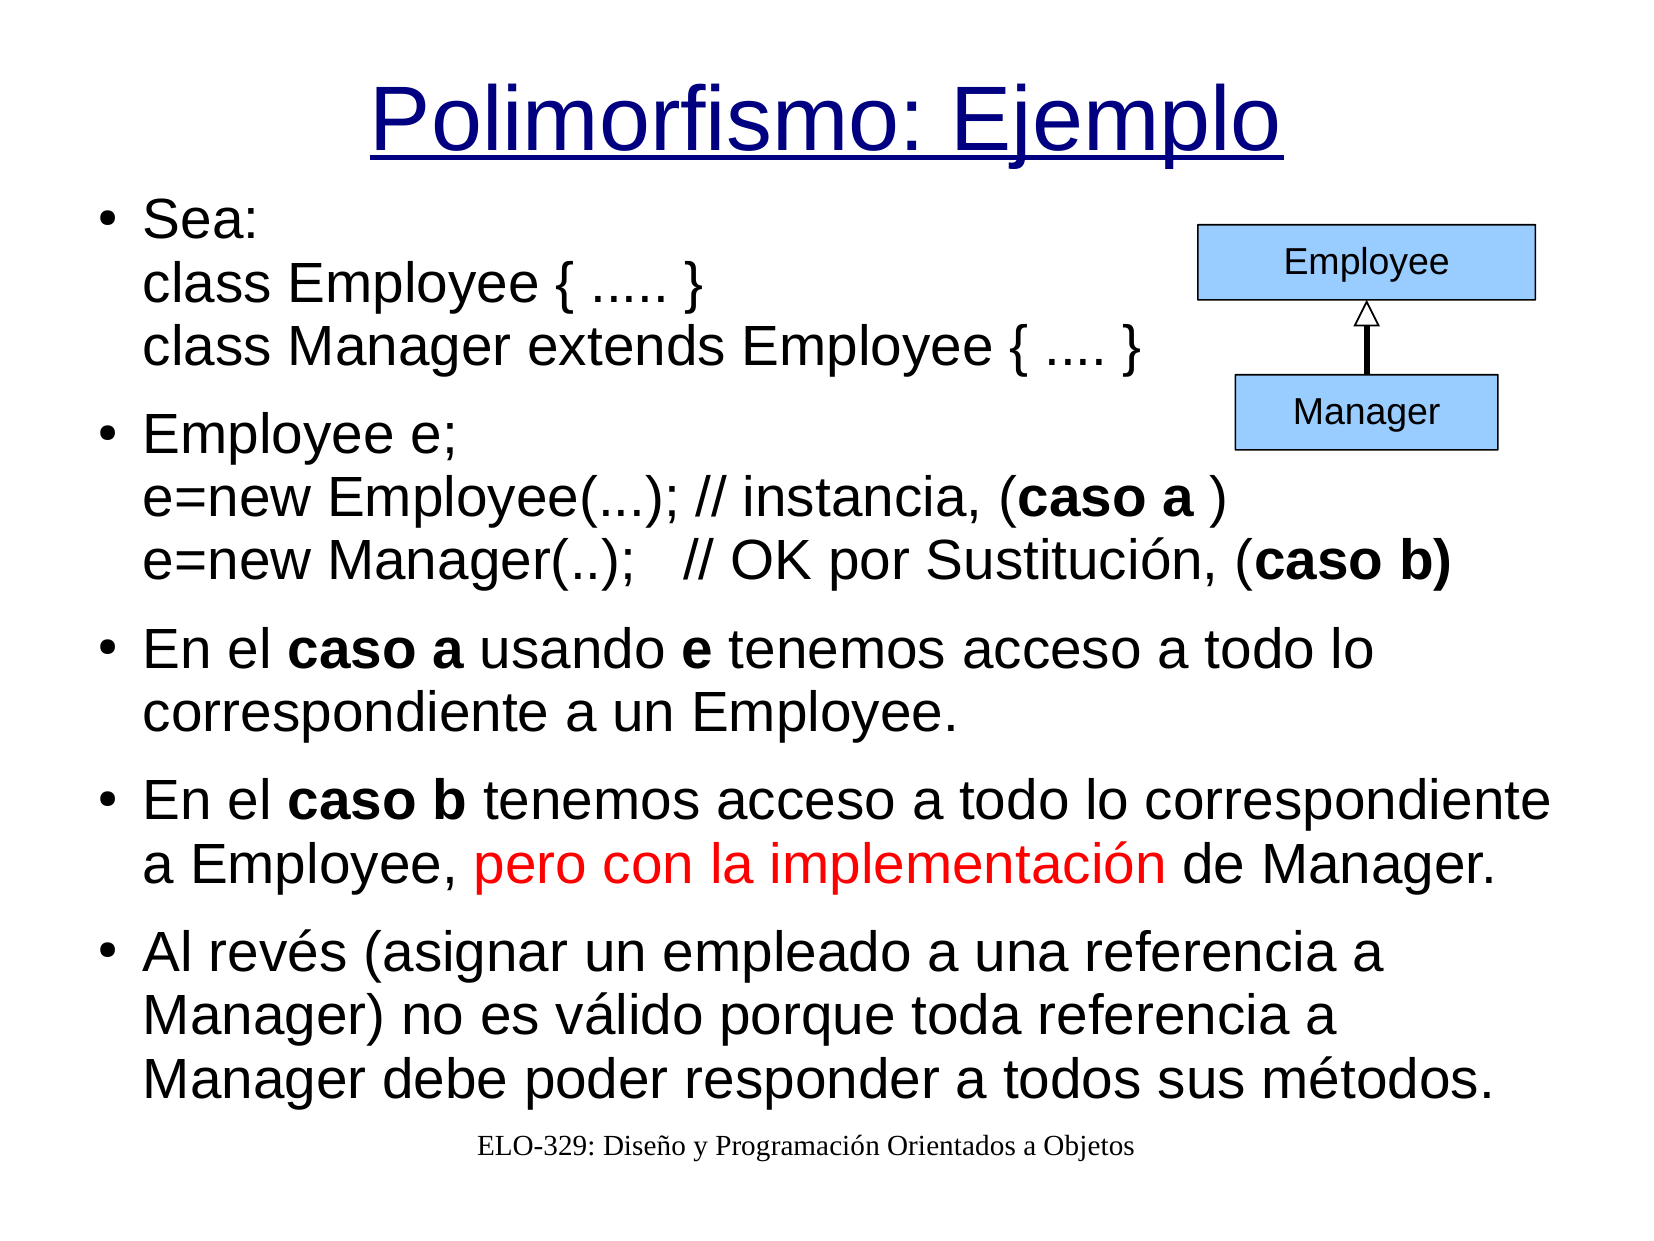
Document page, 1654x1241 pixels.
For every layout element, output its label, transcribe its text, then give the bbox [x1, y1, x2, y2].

text_box Employee [1197, 224, 1536, 300]
text_box Manager [1235, 374, 1498, 450]
title Polimorfismo: Ejemplo [82, 49, 1571, 187]
list Sea: class Employee { ..... } class Manager extends Employee { .... } Employee e; e=new Employee(...); // instancia, (caso a ) e=new Manager(..); // OK por Sustitución, (caso b) En el caso a usando e tenemos acceso a todo lo correspondiente a un Employee. En el caso b tenemos acceso a todo lo correspondiente a Employee, pero con la implementación de Manager. Al revés (asignar un empleado a una referencia a Manager) no es válido porque toda referencia a Manager debe poder responder a todos sus métodos. [82, 187, 1571, 1126]
